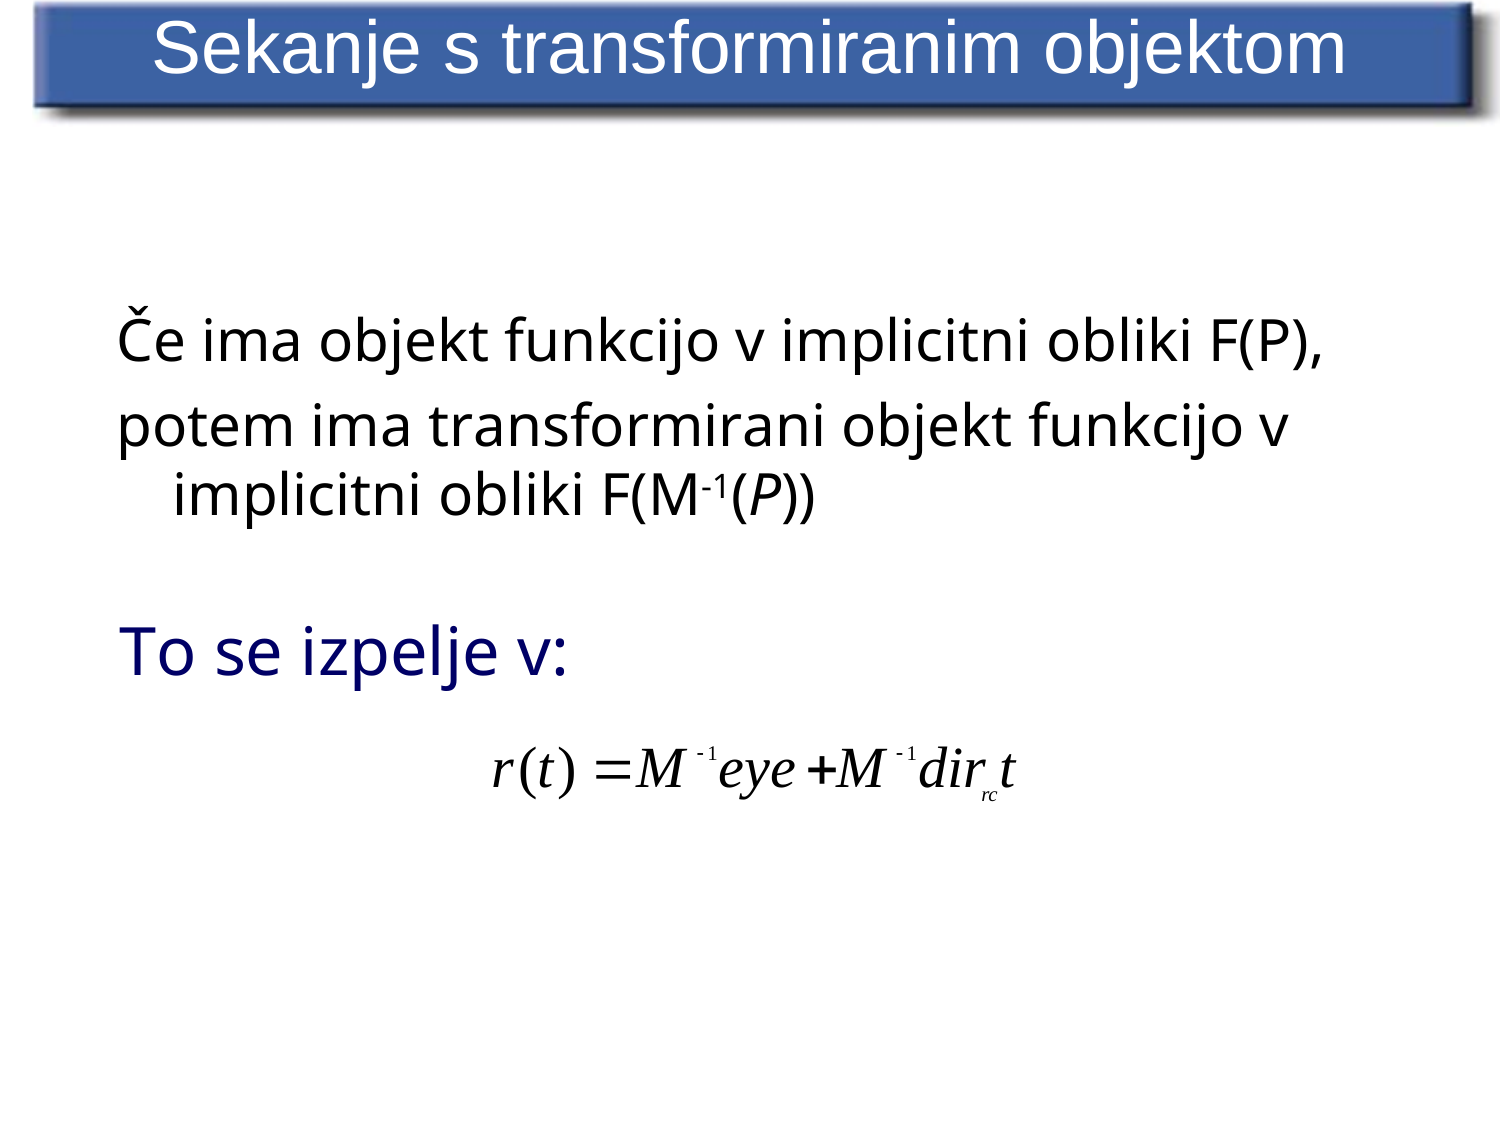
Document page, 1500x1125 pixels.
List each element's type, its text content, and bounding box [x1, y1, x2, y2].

list Če ima objekt funkcijo v implicitni obliki F(P), potem ima transformirani objekt funkcijo v implicitni obliki F(M-1(P)) [101, 295, 1388, 594]
picture [32, 0, 1500, 127]
chart [488, 737, 1022, 808]
title Sekanje s transformiranim objektom [112, 0, 1388, 97]
text_box To se izpelje v: [104, 601, 1391, 698]
